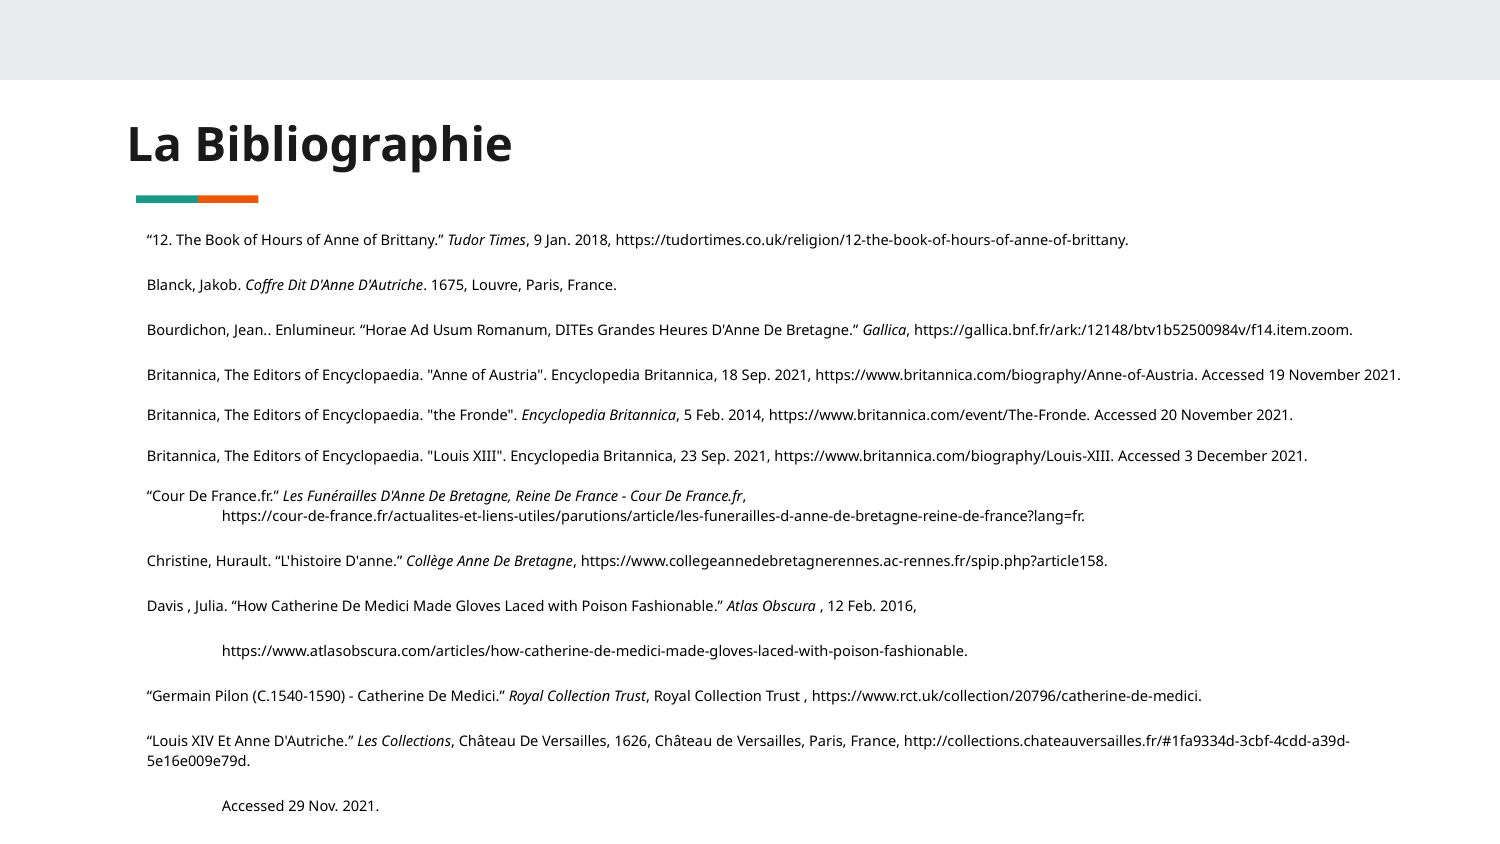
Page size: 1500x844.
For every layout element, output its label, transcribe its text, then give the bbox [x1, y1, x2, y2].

list “12. The Book of Hours of Anne of Brittany.” Tudor Times, 9 Jan. 2018, https://tudortimes.co.uk/religion/12-the-book-of-hours-of-anne-of-brittany. Blanck, Jakob. Coffre Dit D'Anne D'Autriche. 1675, Louvre, Paris, France. Bourdichon, Jean.. Enlumineur. “Horae Ad Usum Romanum, DITEs Grandes Heures D'Anne De Bretagne.” Gallica, https://gallica.bnf.fr/ark:/12148/btv1b52500984v/f14.item.zoom. Britannica, The Editors of Encyclopaedia. "Anne of Austria". Encyclopedia Britannica, 18 Sep. 2021, https://www.britannica.com/biography/Anne-of-Austria. Accessed 19 November 2021. Britannica, The Editors of Encyclopaedia. "the Fronde". Encyclopedia Britannica, 5 Feb. 2014, https://www.britannica.com/event/The-Fronde. Accessed 20 November 2021. Britannica, The Editors of Encyclopaedia. "Louis XIII". Encyclopedia Britannica, 23 Sep. 2021, https://www.britannica.com/biography/Louis-XIII. Accessed 3 December 2021. “Cour De France.fr.” Les Funérailles D'Anne De Bretagne, Reine De France - Cour De France.fr, https://cour-de-france.fr/actualites-et-liens-utiles/parutions/article/les-funerailles-d-anne-de-bretagne-reine-de-france?lang=fr. Christine, Hurault. “L'histoire D'anne.” Collège Anne De Bretagne, https://www.collegeannedebretagnerennes.ac-rennes.fr/spip.php?article158. Davis , Julia. “How Catherine De Medici Made Gloves Laced with Poison Fashionable.” Atlas Obscura , 12 Feb. 2016, https://www.atlasobscura.com/articles/how-catherine-de-medici-made-gloves-laced-with-poison-fashionable. “Germain Pilon (C.1540-1590) - Catherine De Medici.” Royal Collection Trust, Royal Collection Trust , https://www.rct.uk/collection/20796/catherine-de-medici. “Louis XIV Et Anne D'Autriche.” Les Collections, Château De Versailles, 1626, Château de Versailles, Paris, France, http://collections.chateauversailles.fr/#1fa9334d-3cbf-4cdd-a39d-5e16e009e79d. Accessed 29 Nov. 2021. [56, 213, 1462, 819]
title La Bibliographie [111, 98, 1373, 187]
